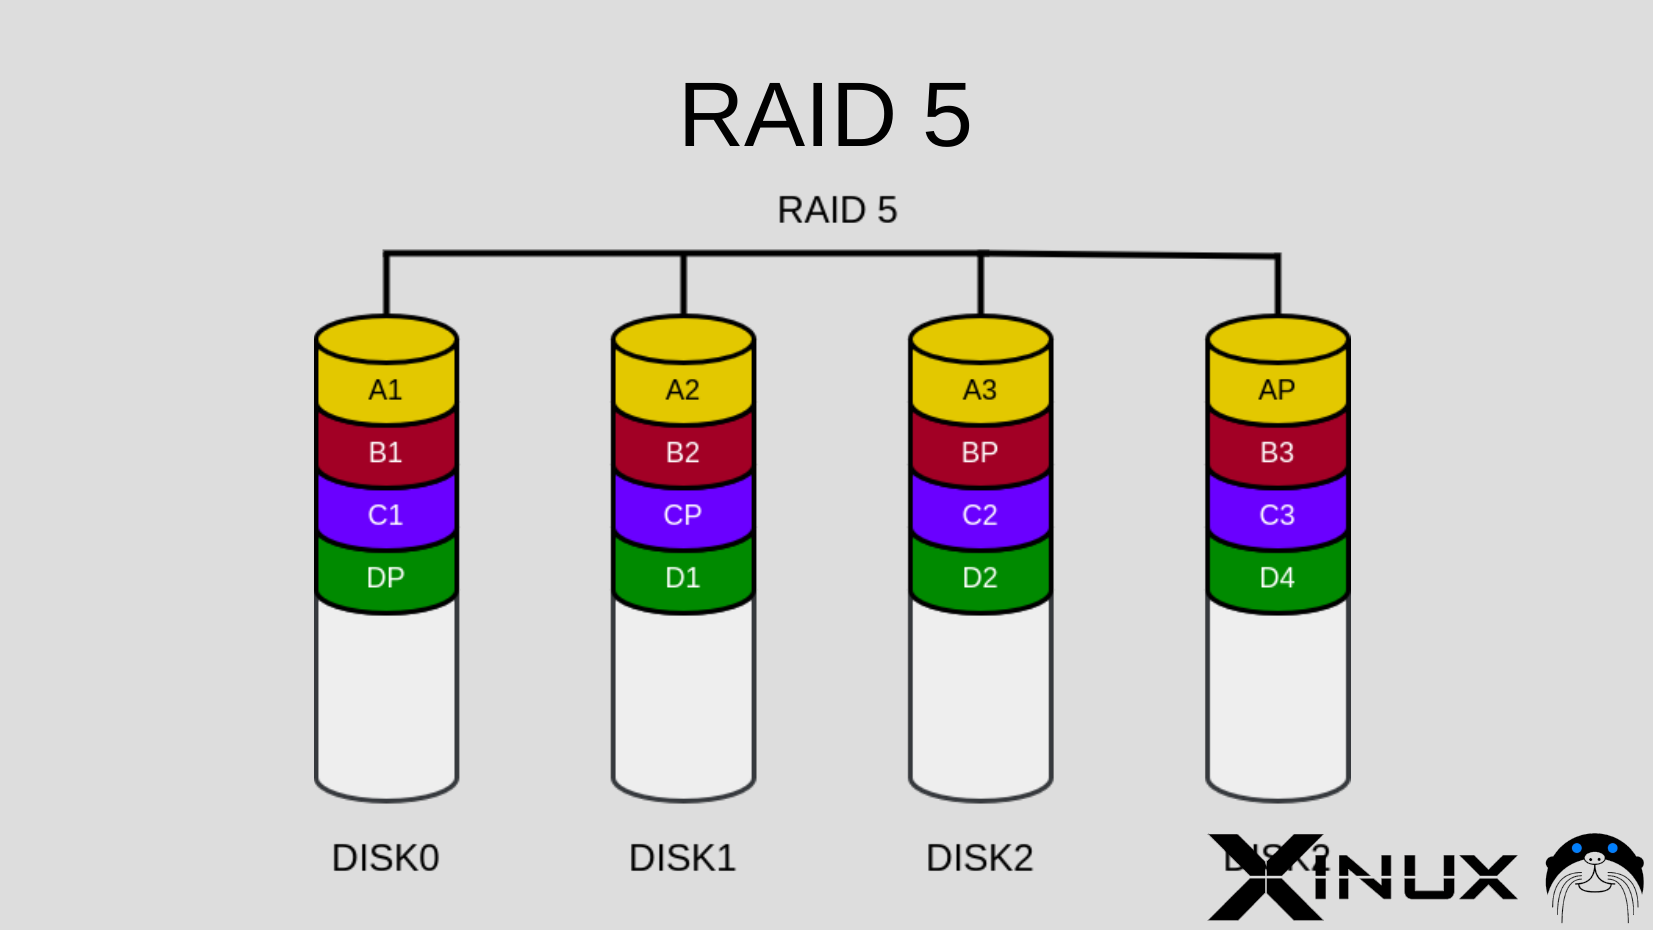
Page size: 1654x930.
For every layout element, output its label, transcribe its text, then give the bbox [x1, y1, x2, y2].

title RAID 5 [82, 37, 1571, 193]
picture [314, 187, 1650, 930]
